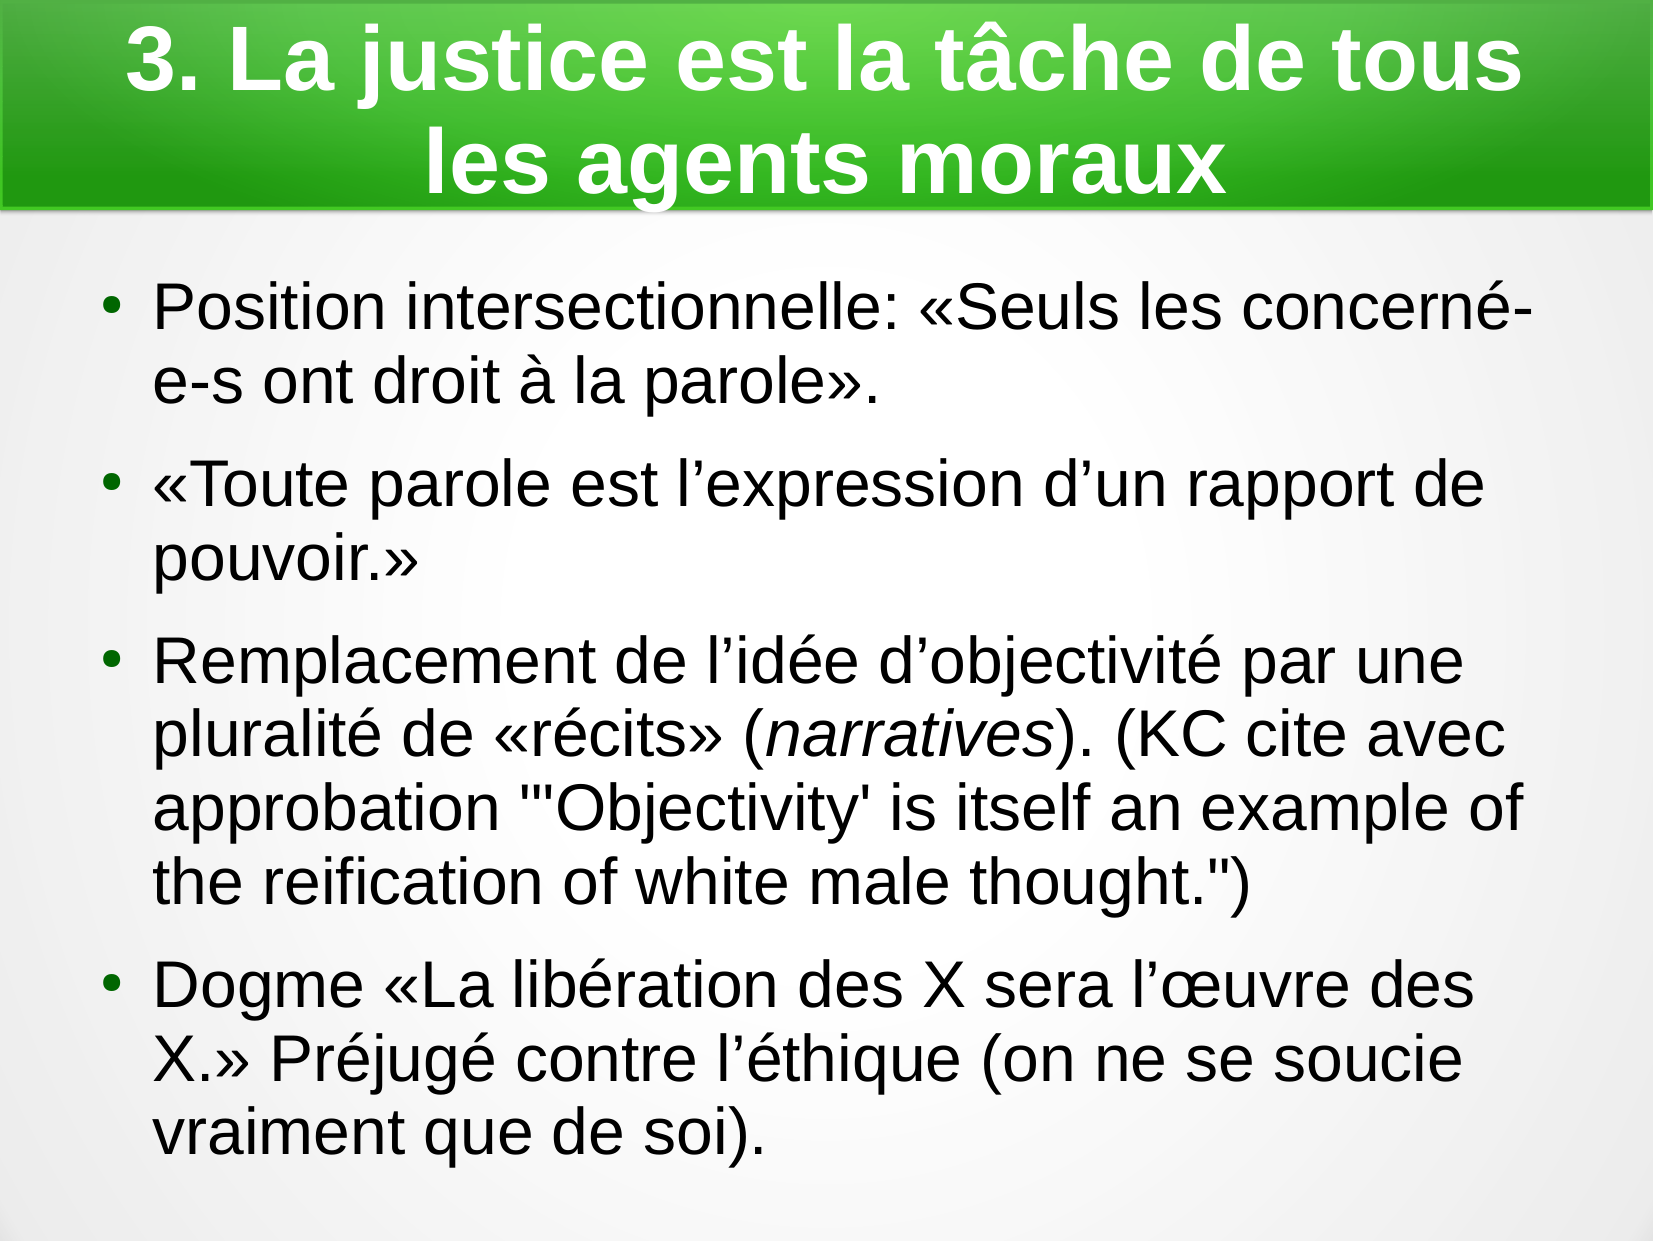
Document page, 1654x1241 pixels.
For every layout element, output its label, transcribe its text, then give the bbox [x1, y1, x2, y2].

list Position intersectionnelle: «Seuls les concerné-e-s ont droit à la parole». «Toute parole est l’expression d’un rapport de pouvoir.» Remplacement de l’idée d’objectivité par une pluralité de «récits» (narratives). (KC cite avec approbation "'Objectivity' is itself an example of the reification of white male thought.") Dogme «La libération des X sera l’œuvre des X.» Préjugé contre l’éthique (on ne se soucie vraiment que de soi). [82, 270, 1571, 1171]
title 3. La justice est la tâche de tous les agents moraux [82, 0, 1571, 221]
